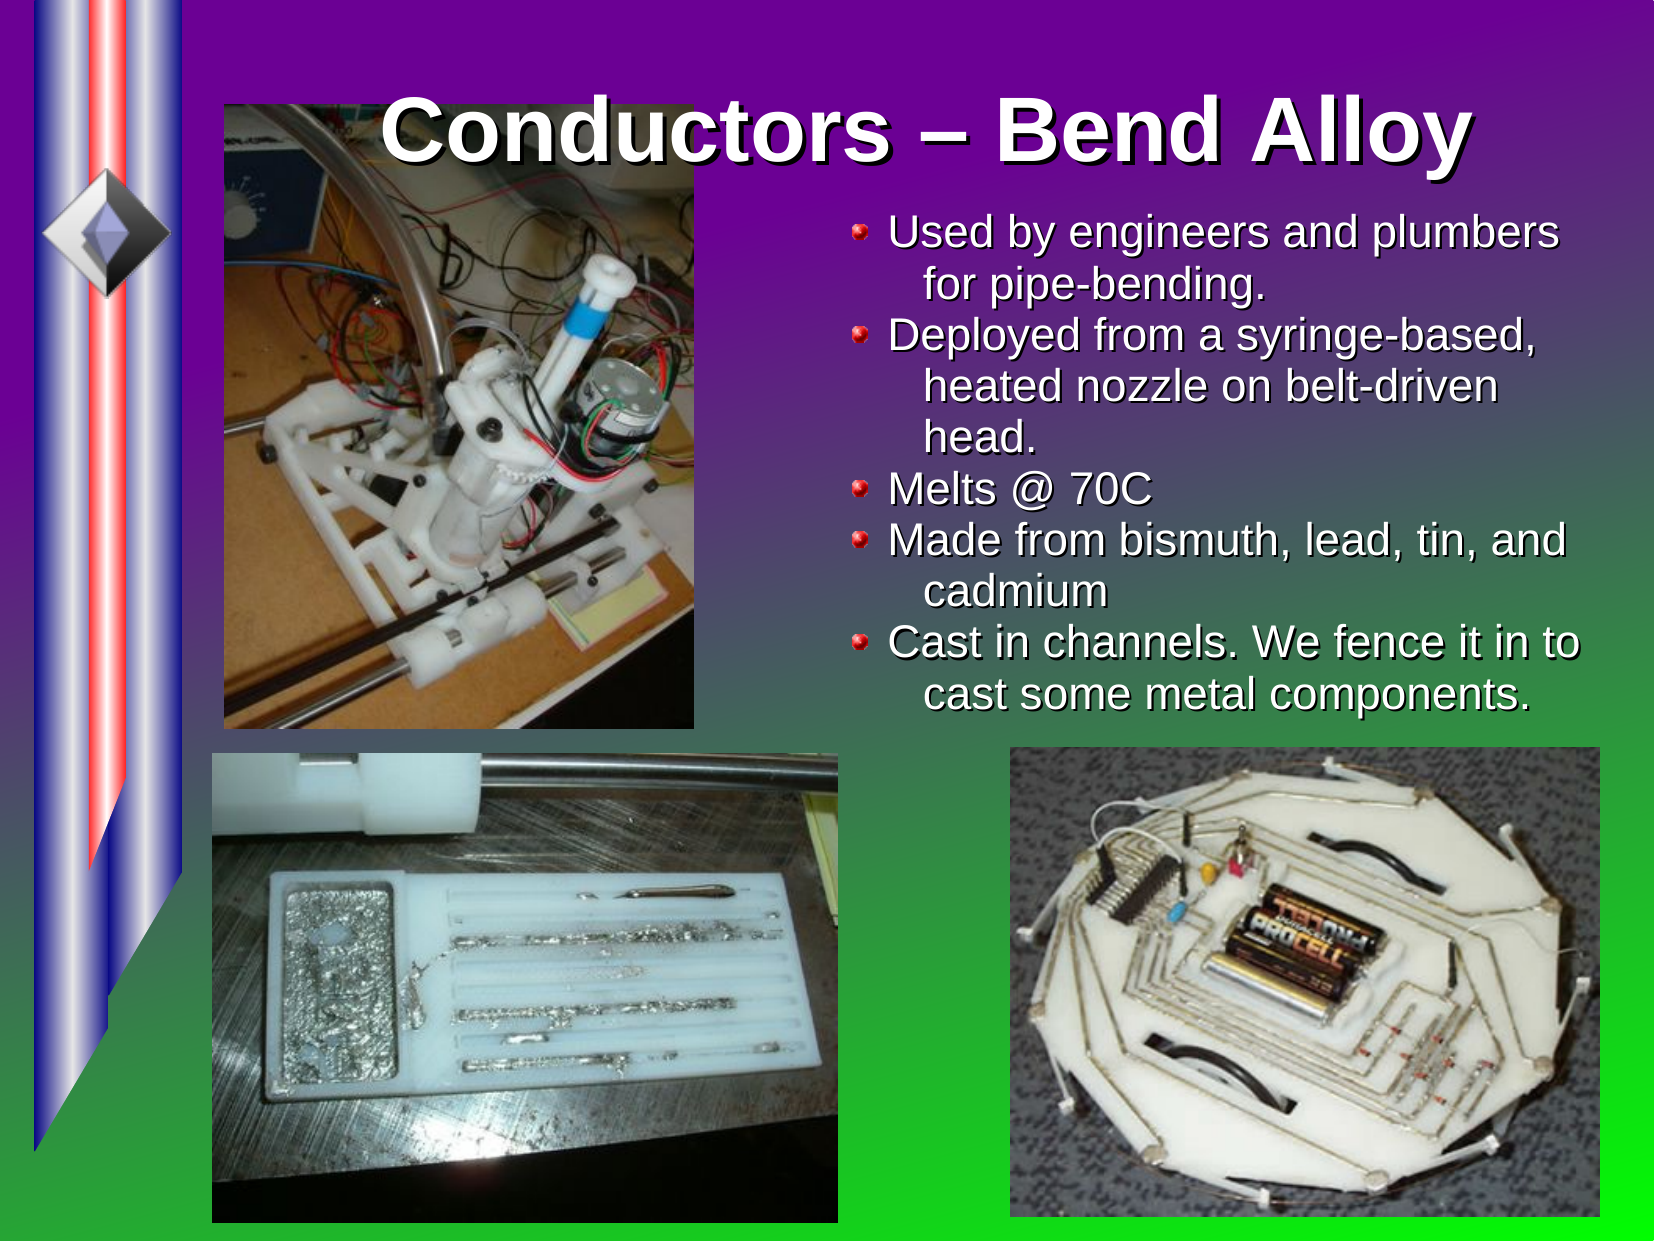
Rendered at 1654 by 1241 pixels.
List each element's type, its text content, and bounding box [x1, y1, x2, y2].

picture [40, 165, 174, 299]
picture [1010, 747, 1600, 1217]
picture [212, 753, 838, 1223]
picture [224, 234, 694, 730]
title Conductors – Bend Alloy [196, 26, 1603, 234]
subtitle Used by engineers and plumbers for pipe-bending. Deployed from a syringe-based, heated nozzle on belt-driven head. Melts @ 70C Made from bismuth, lead, tin, and cadmium Cast in channels. We fence it in to cast some metal components. [781, 186, 1594, 739]
